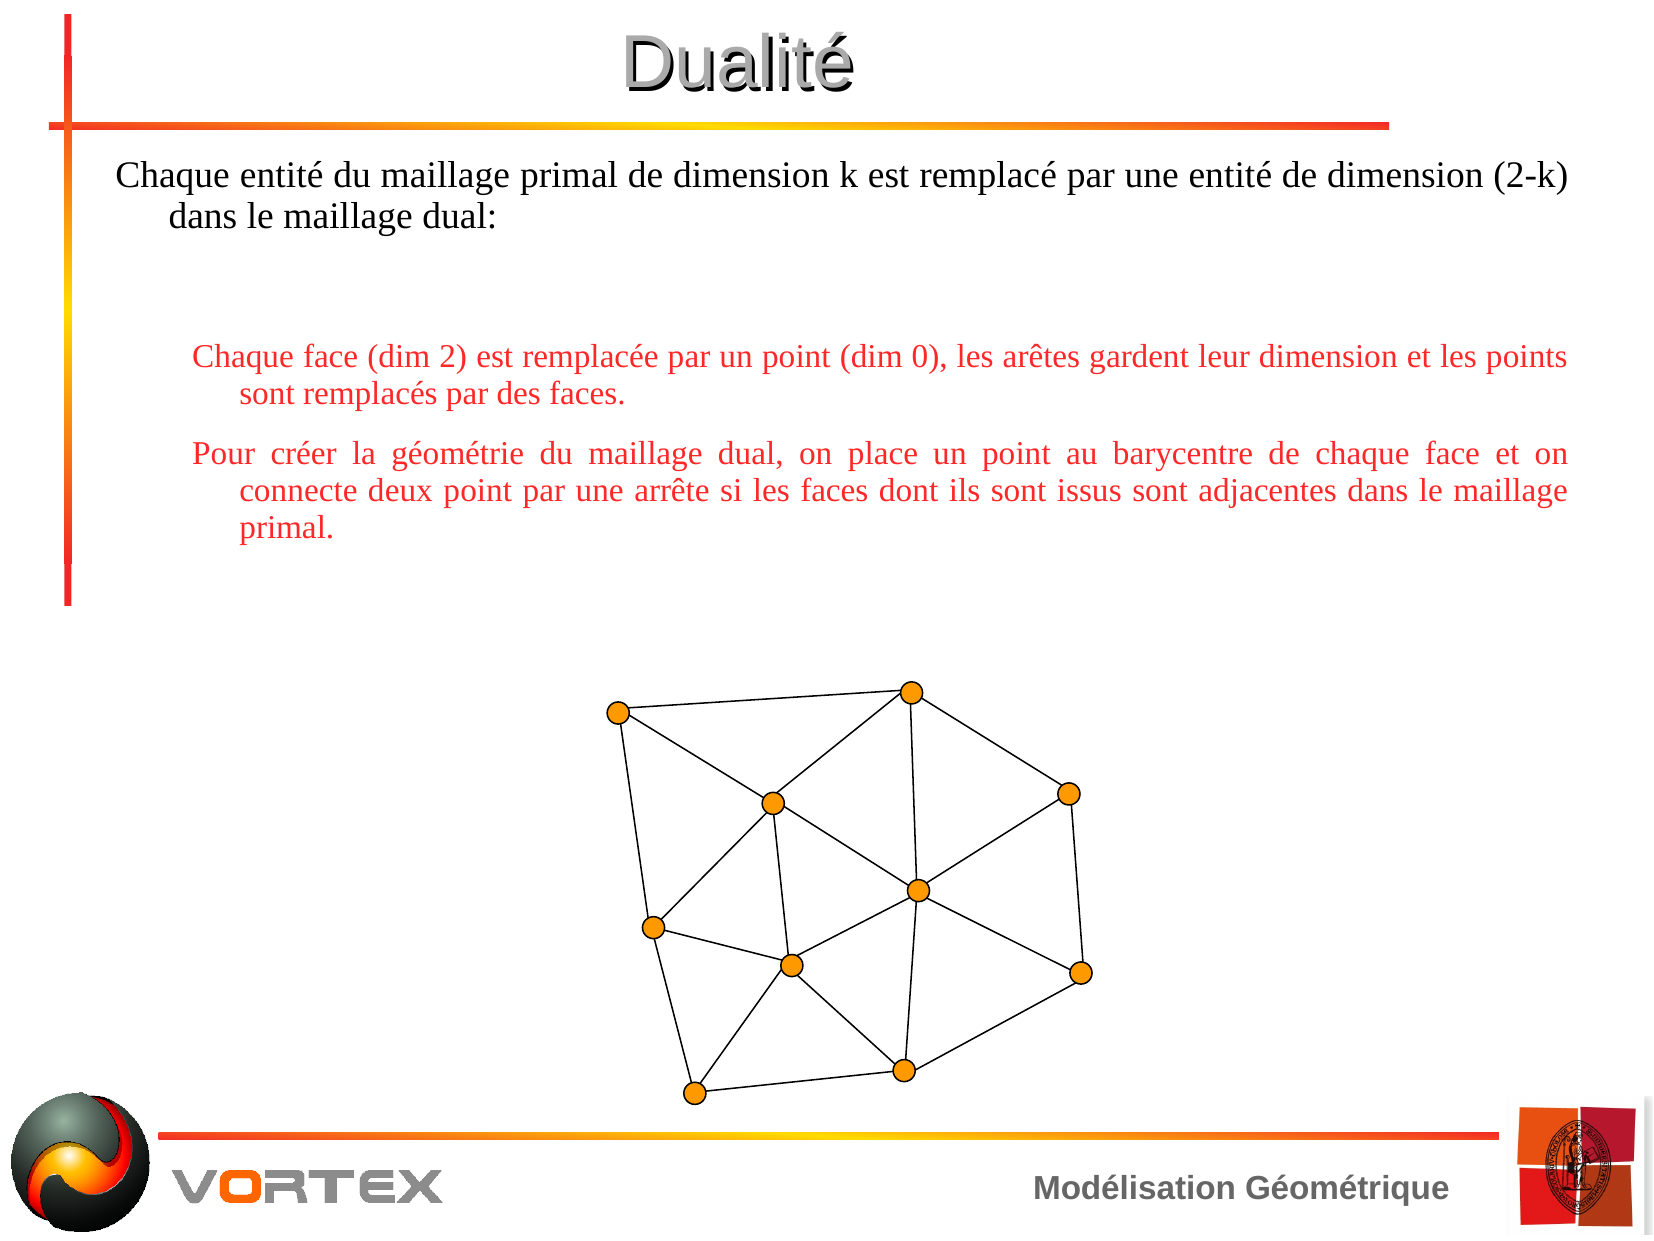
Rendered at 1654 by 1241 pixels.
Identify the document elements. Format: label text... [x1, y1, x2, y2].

picture [11, 1092, 443, 1232]
text_box [1069, 961, 1093, 985]
text_box [1057, 782, 1081, 805]
list Chaque entité du maillage primal de dimension k est remplacé par une entité de dimension (2-k) dans le maillage dual: Chaque face (dim 2) est remplacée par un point (dim 0), les arêtes gardent leur dimension et les points sont remplacés par des faces. Pour créer la géométrie du maillage dual, on place un point au barycentre de chaque face et on connecte deux point par une arrête si les faces dont ils sont issus sont adjacentes dans le maillage primal. [97, 153, 1571, 1109]
text_box [907, 879, 930, 902]
text_box [642, 916, 665, 939]
text_box [683, 1082, 706, 1105]
text_box [607, 701, 630, 725]
text_box [900, 681, 923, 704]
picture [1505, 1096, 1653, 1235]
text_box [893, 1059, 916, 1082]
text_box [780, 954, 803, 977]
title Dualité [82, 4, 1392, 120]
text_box [762, 792, 785, 815]
